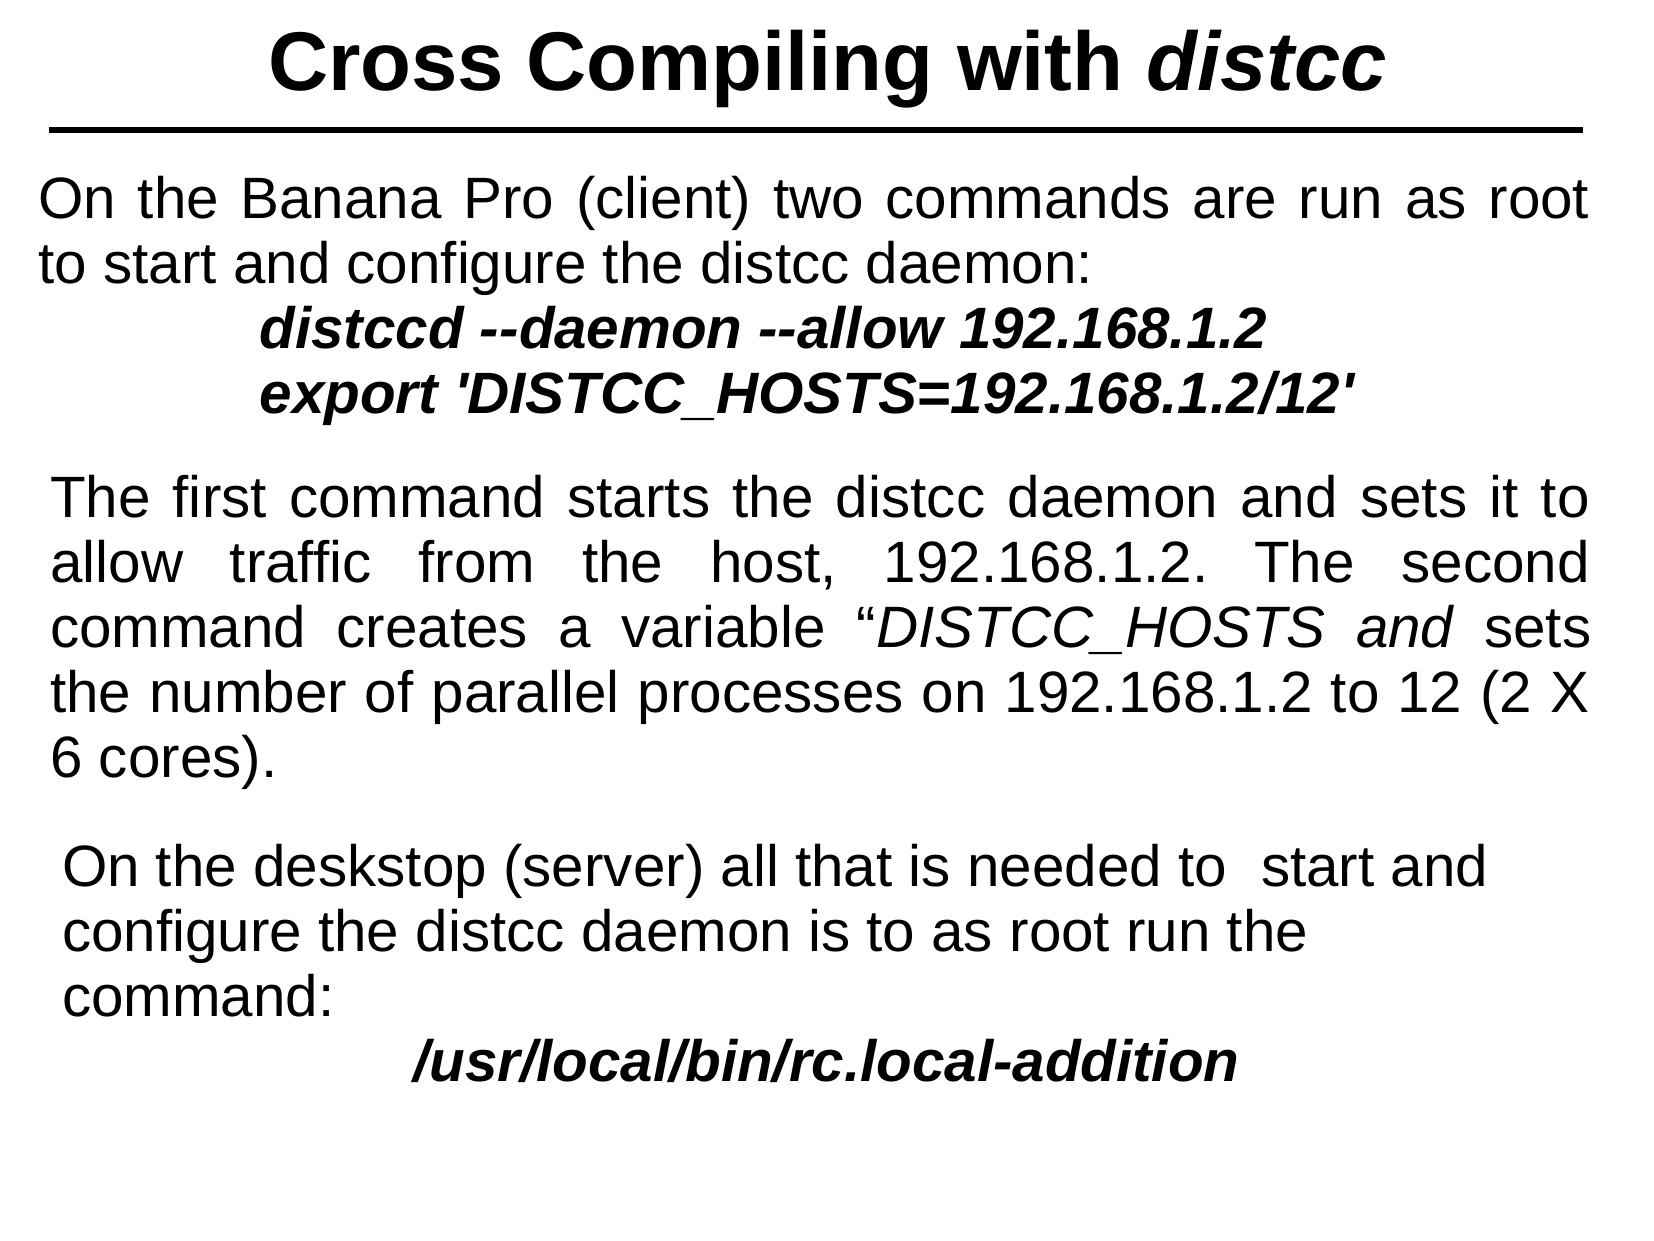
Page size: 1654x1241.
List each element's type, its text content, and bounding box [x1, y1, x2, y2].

text_box On the Banana Pro (client) two commands are run as root to start and configure the distcc daemon: distccd --daemon --allow 192.168.1.2 export 'DISTCC_HOSTS=192.168.1.2/12' [23, 158, 1607, 458]
text_box On the deskstop (server) all that is needed to start and configure the distcc daemon is to as root run the command: /usr/local/bin/rc.local-addition [47, 826, 1607, 1167]
text_box Cross Compiling with distcc [49, 8, 1607, 150]
text_box The first command starts the distcc daemon and sets it to allow traffic from the host, 192.168.1.2. The second command creates a variable “DISTCC_HOSTS and sets the number of parallel processes on 192.168.1.2 to 12 (2 X 6 cores). [35, 457, 1607, 798]
